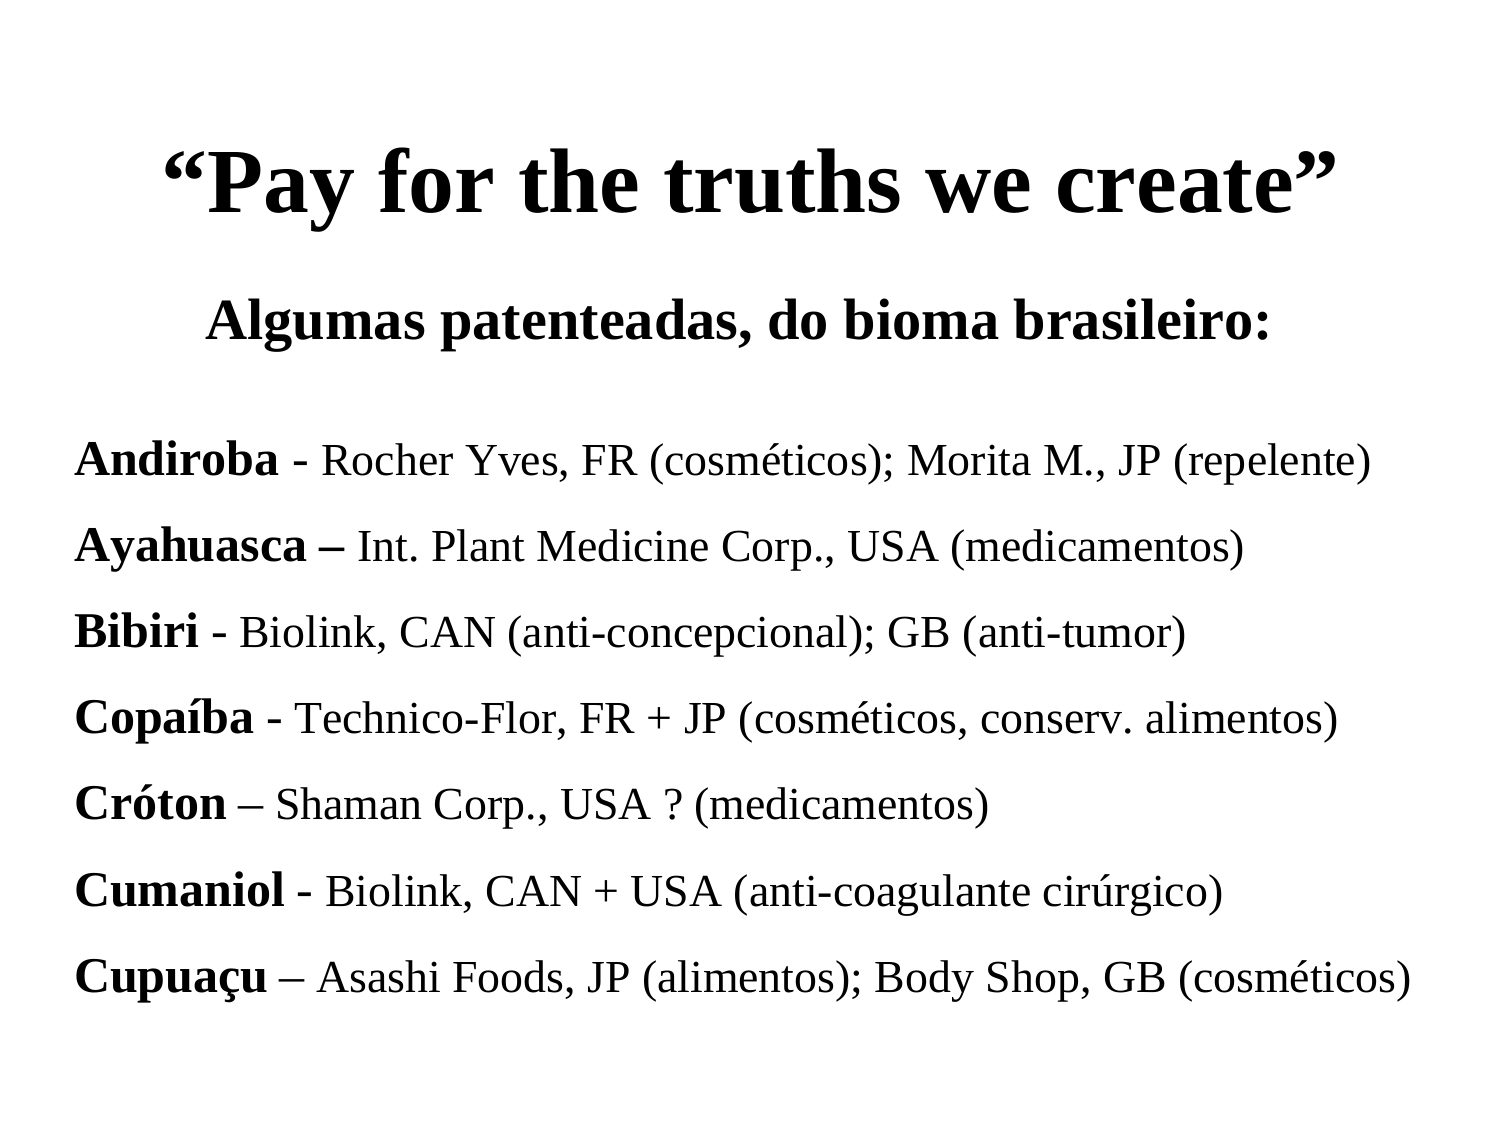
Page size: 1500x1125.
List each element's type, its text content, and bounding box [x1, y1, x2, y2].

text_box Algumas patenteadas, do bioma brasileiro: [205, 265, 1318, 353]
title “Pay for the truths we create” [87, 52, 1416, 306]
text_box Andiroba - Rocher Yves, FR (cosméticos); Morita M., JP (repelente) Ayahuasca – Int. Plant Medicine Corp., USA (medicamentos) Bibiri - Biolink, CAN (anti-concepcional); GB (anti-tumor) Copaíba - Technico-Flor, FR + JP (cosméticos, conserv. alimentos) Cróton – Shaman Corp., USA ? (medicamentos) Cumaniol - Biolink, CAN + USA (anti-coagulante cirúrgico) Cupuaçu – Asashi Foods, JP (alimentos); Body Shop, GB (cosméticos) [59, 391, 1447, 1107]
